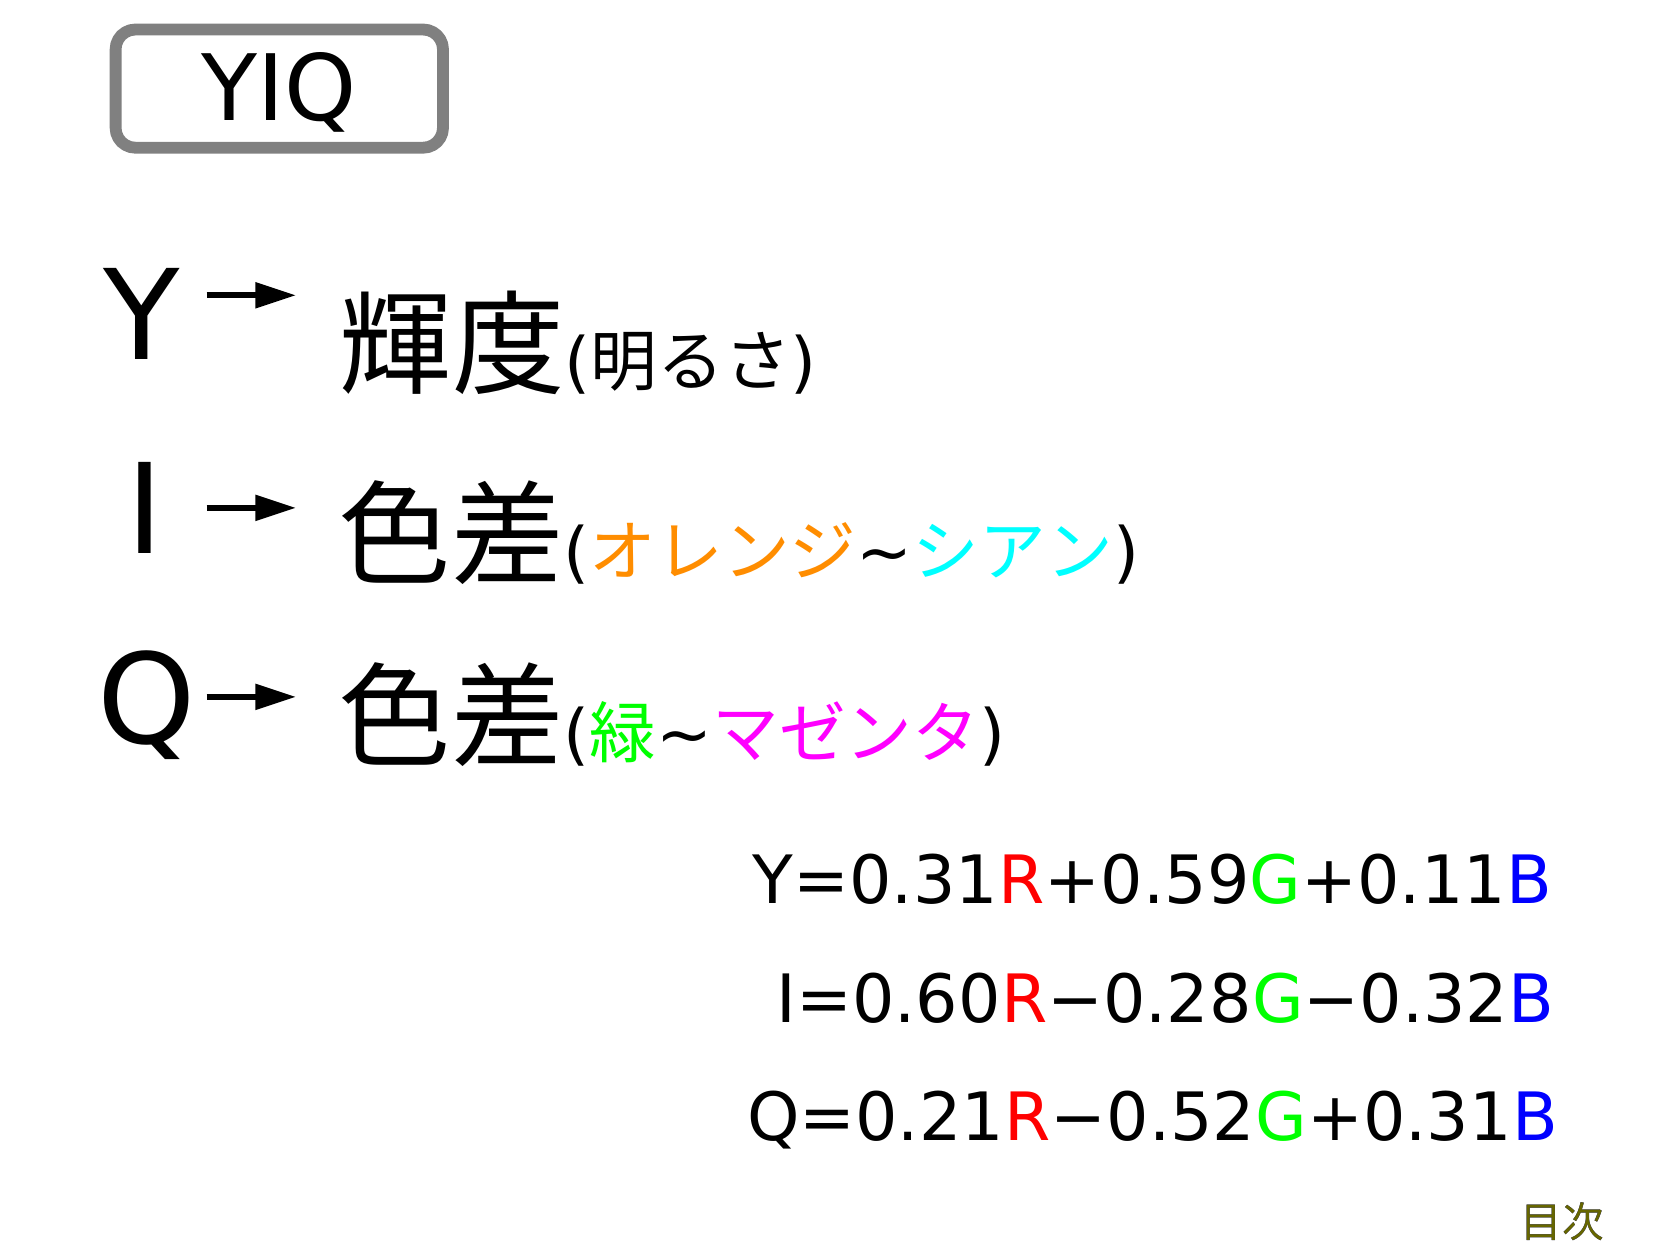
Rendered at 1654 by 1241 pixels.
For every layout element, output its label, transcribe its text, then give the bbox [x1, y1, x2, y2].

text_box Y=0.31R+0.59G+0.11B [738, 834, 1625, 928]
text_box 色差(オレンジ~シアン) [324, 437, 1182, 575]
text_box 輝度(明るさ) [324, 248, 1093, 386]
text_box Y [88, 236, 237, 397]
text_box Q=0.21R−0.52G+0.31B [732, 1070, 1625, 1164]
text_box YIQ [115, 29, 443, 148]
text_box I=0.60R−0.28G−0.32B [761, 952, 1625, 1046]
text_box Q [82, 620, 210, 781]
text_box I [111, 430, 178, 591]
text_box 色差(緑~マゼンタ) [324, 620, 1034, 758]
text_box 目次 [1505, 1181, 1625, 1241]
